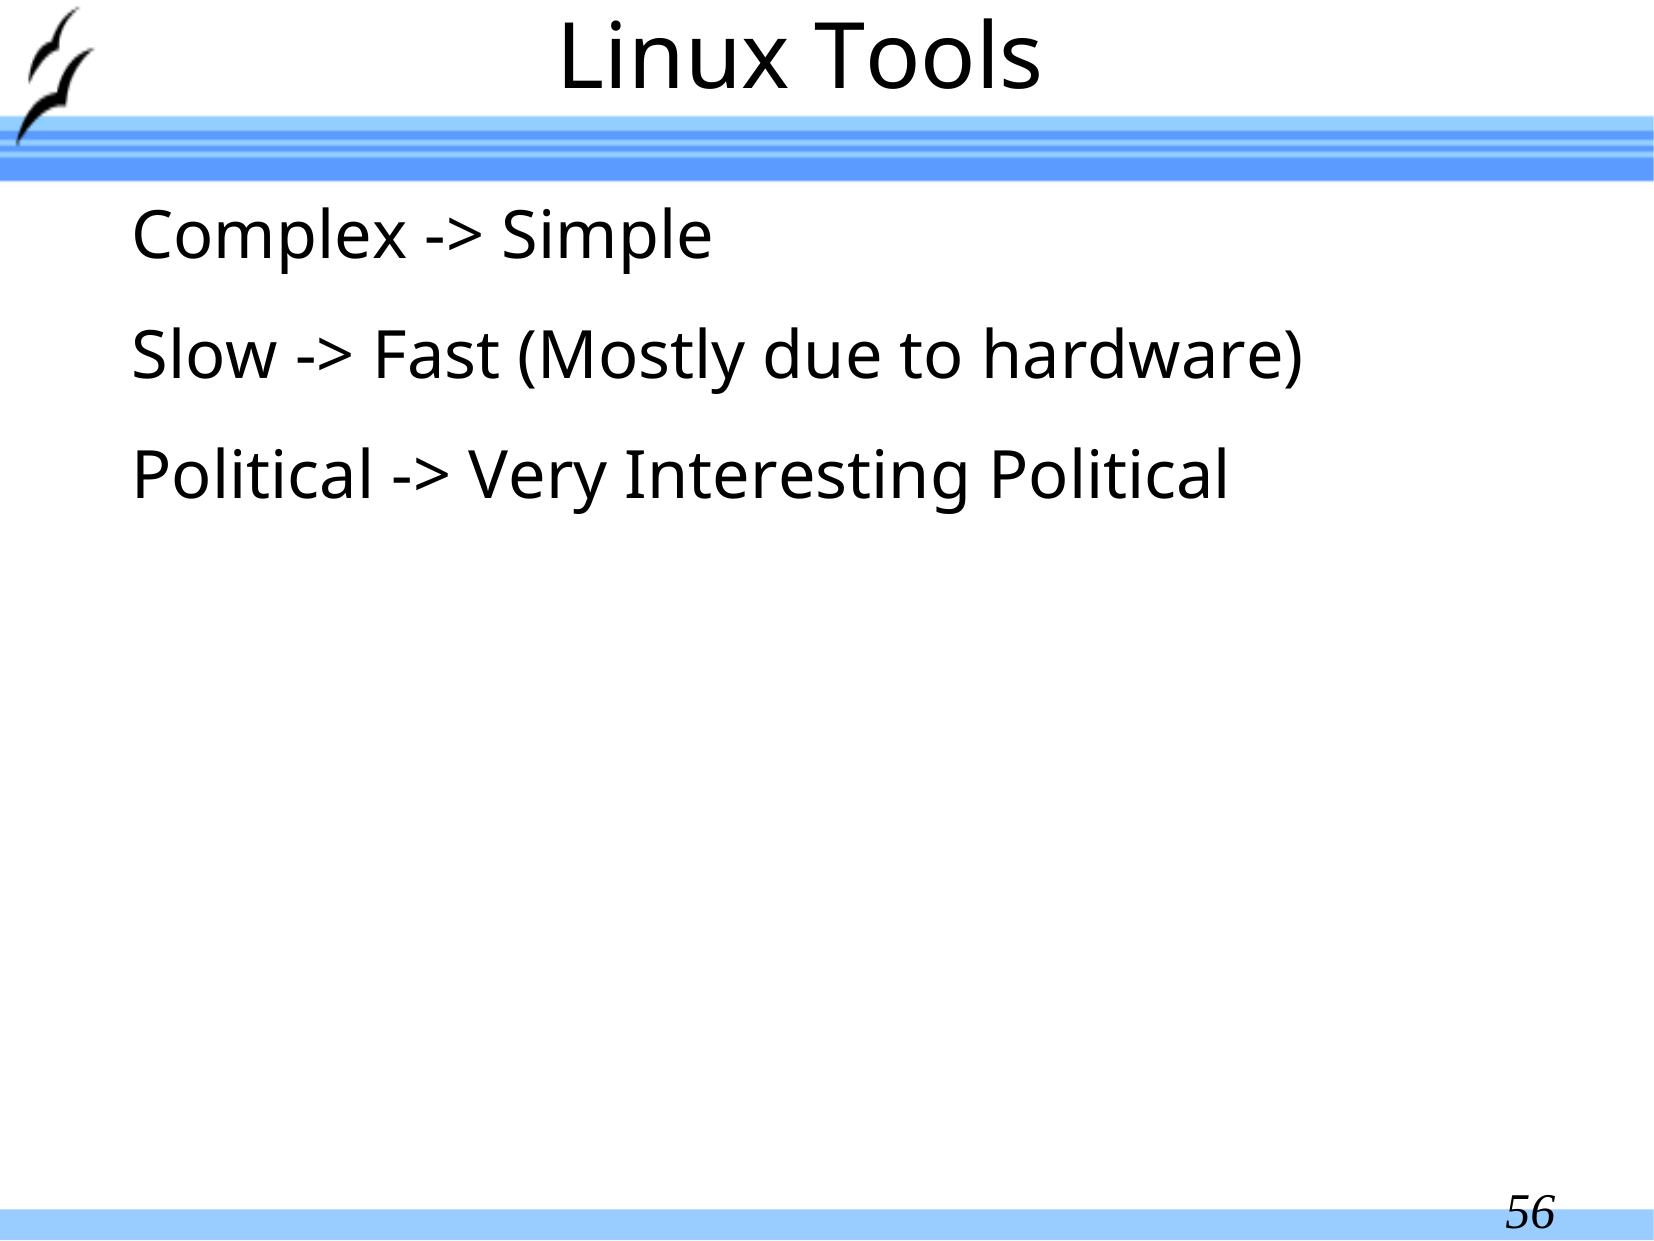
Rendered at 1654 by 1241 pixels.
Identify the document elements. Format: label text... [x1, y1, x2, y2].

picture [0, 0, 1654, 188]
title Linux Tools [94, 0, 1507, 121]
list Complex -> Simple Slow -> Fast (Mostly due to hardware) Political -> Very Interesting Political [113, 187, 1540, 542]
